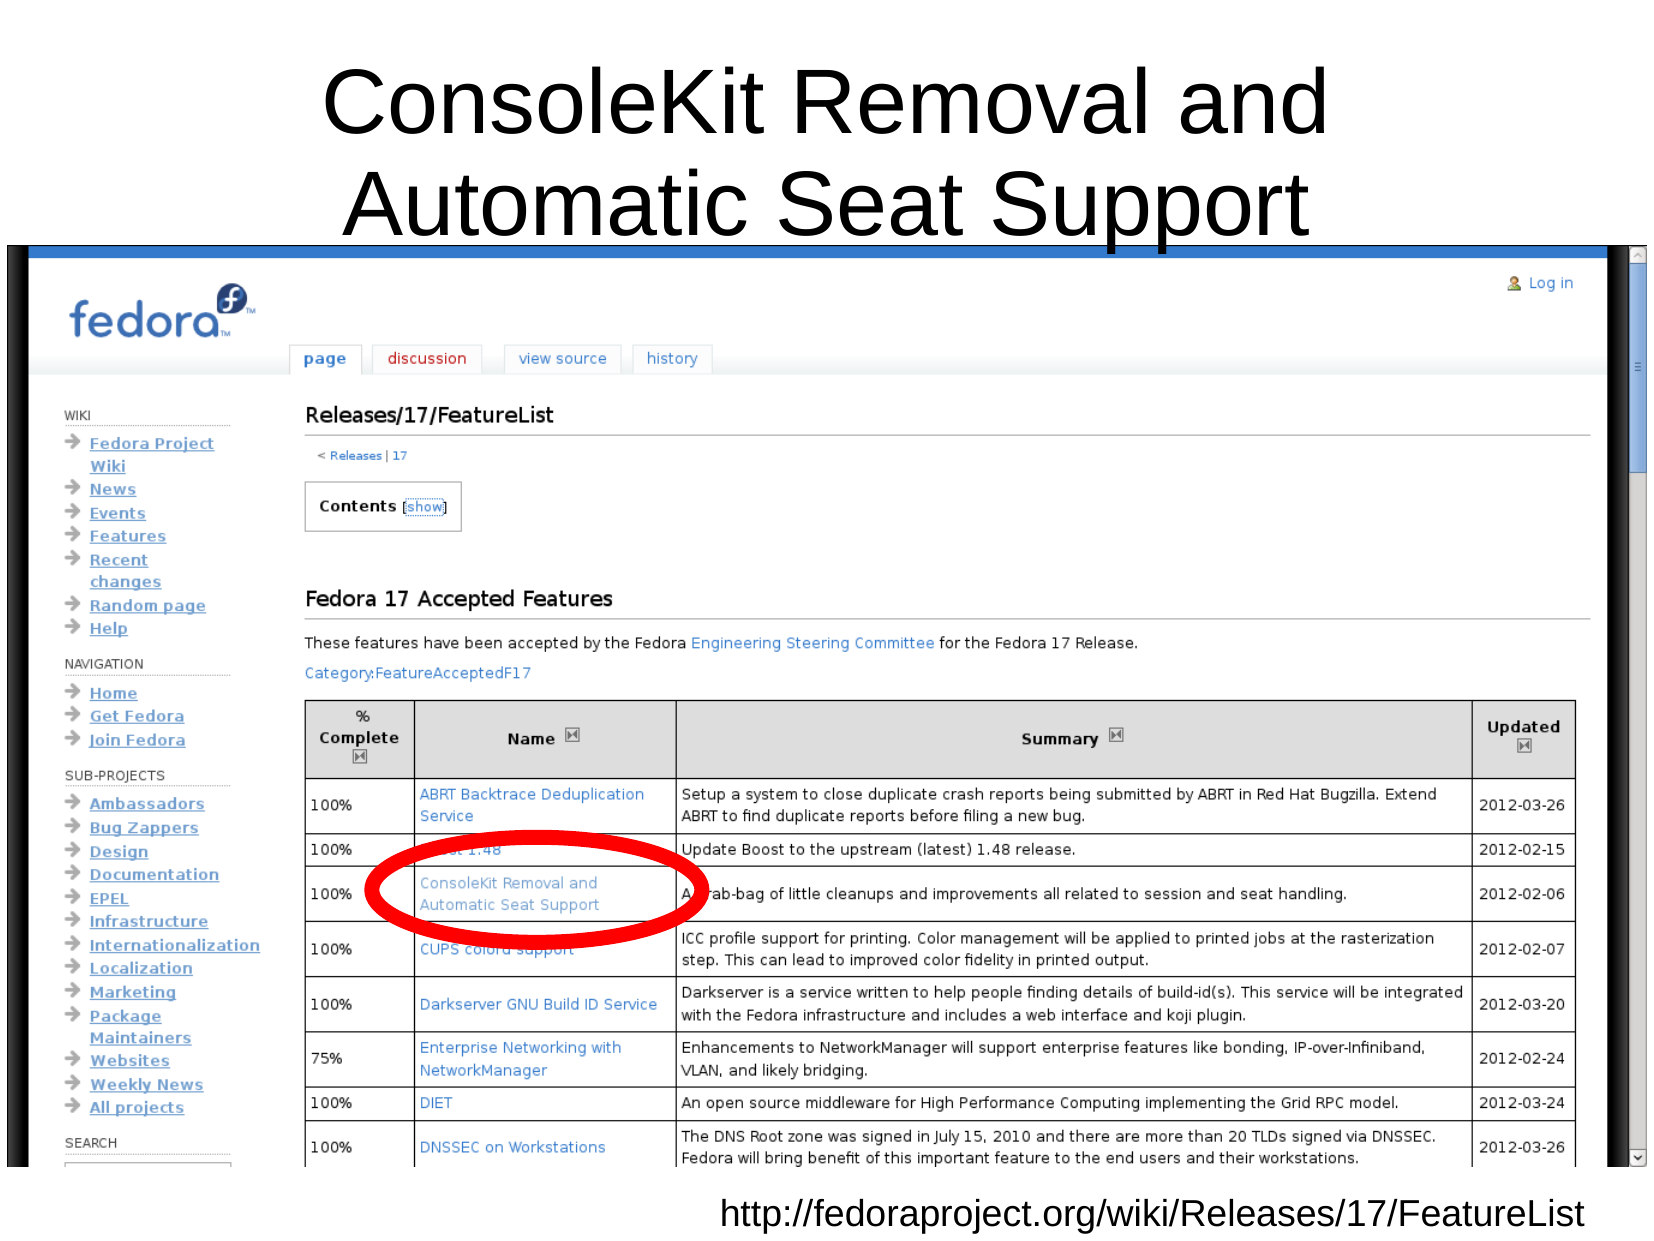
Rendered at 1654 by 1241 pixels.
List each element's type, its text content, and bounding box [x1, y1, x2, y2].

text_box http://fedoraproject.org/wiki/Releases/17/FeatureList [705, 1184, 1600, 1241]
title ConsoleKit Removal and Automatic Seat Support [82, 49, 1571, 257]
picture [7, 245, 1647, 1168]
